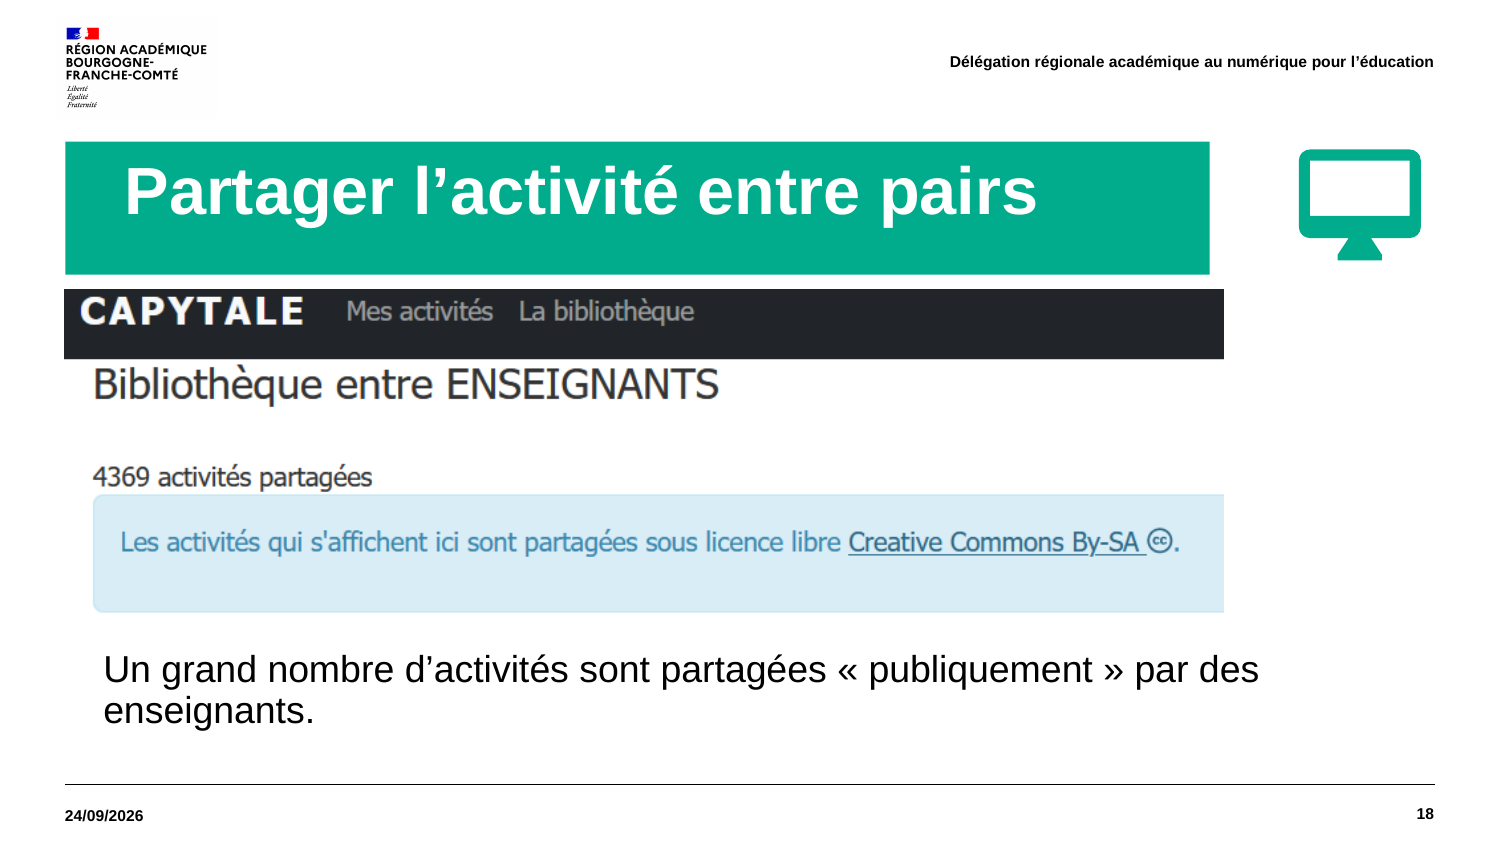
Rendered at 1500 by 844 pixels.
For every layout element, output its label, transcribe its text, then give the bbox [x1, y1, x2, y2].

text_box Partager l’activité entre pairs [65, 141, 1210, 275]
text_box <numéro> [1213, 784, 1435, 843]
text_box [513, 275, 987, 350]
picture [64, 289, 1224, 614]
picture [55, 16, 218, 119]
text_box Délégation régionale académique au numérique pour l’éducation [470, 32, 1435, 91]
text_box Un grand nombre d’activités sont partagées « publiquement » par des enseignants. [88, 640, 1352, 740]
text_box 14/02/2024 [64, 786, 245, 843]
